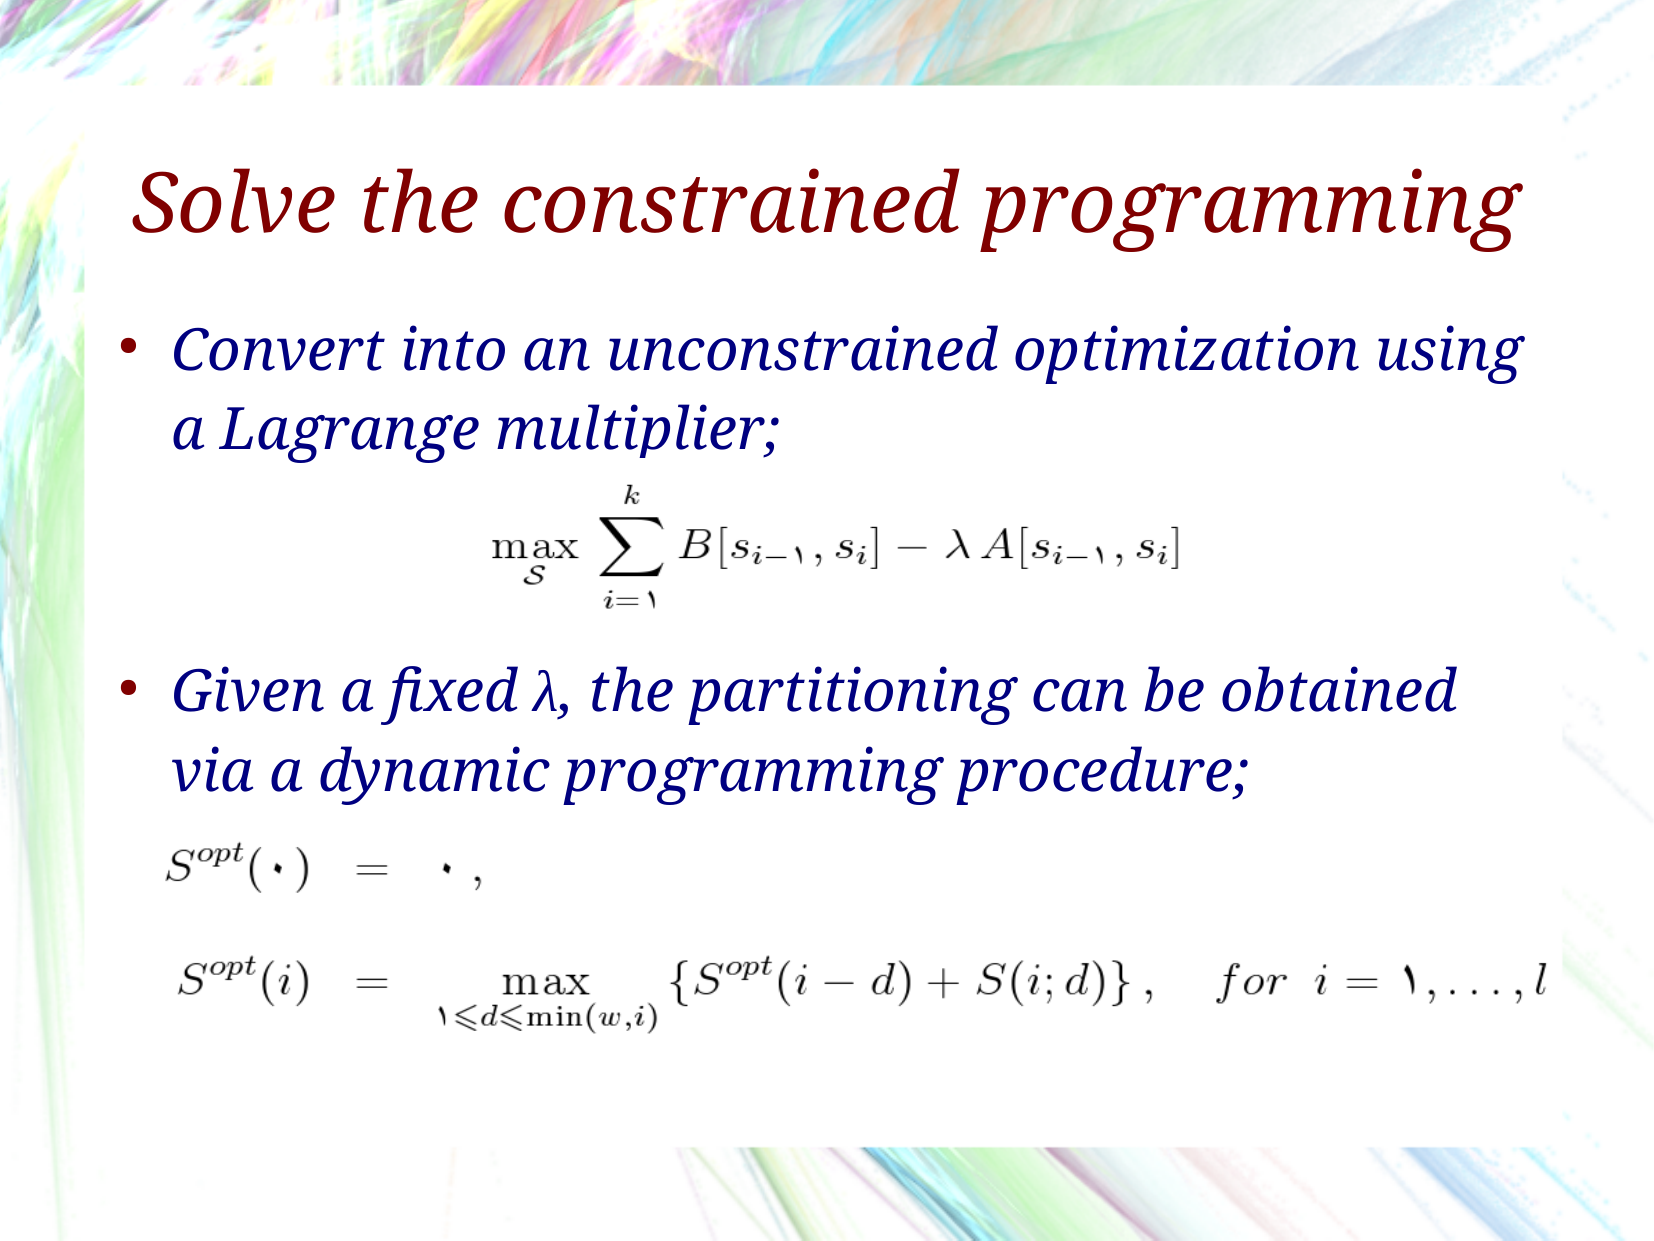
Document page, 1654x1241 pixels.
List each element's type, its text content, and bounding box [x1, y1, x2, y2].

title Solve the constrained programming [82, 104, 1571, 297]
list Convert into an unconstrained optimization using a Lagrange multiplier; Given a fixed λ, the partitioning can be obtained via a dynamic programming procedure; [100, 307, 1554, 1112]
picture [0, 0, 1654, 1241]
